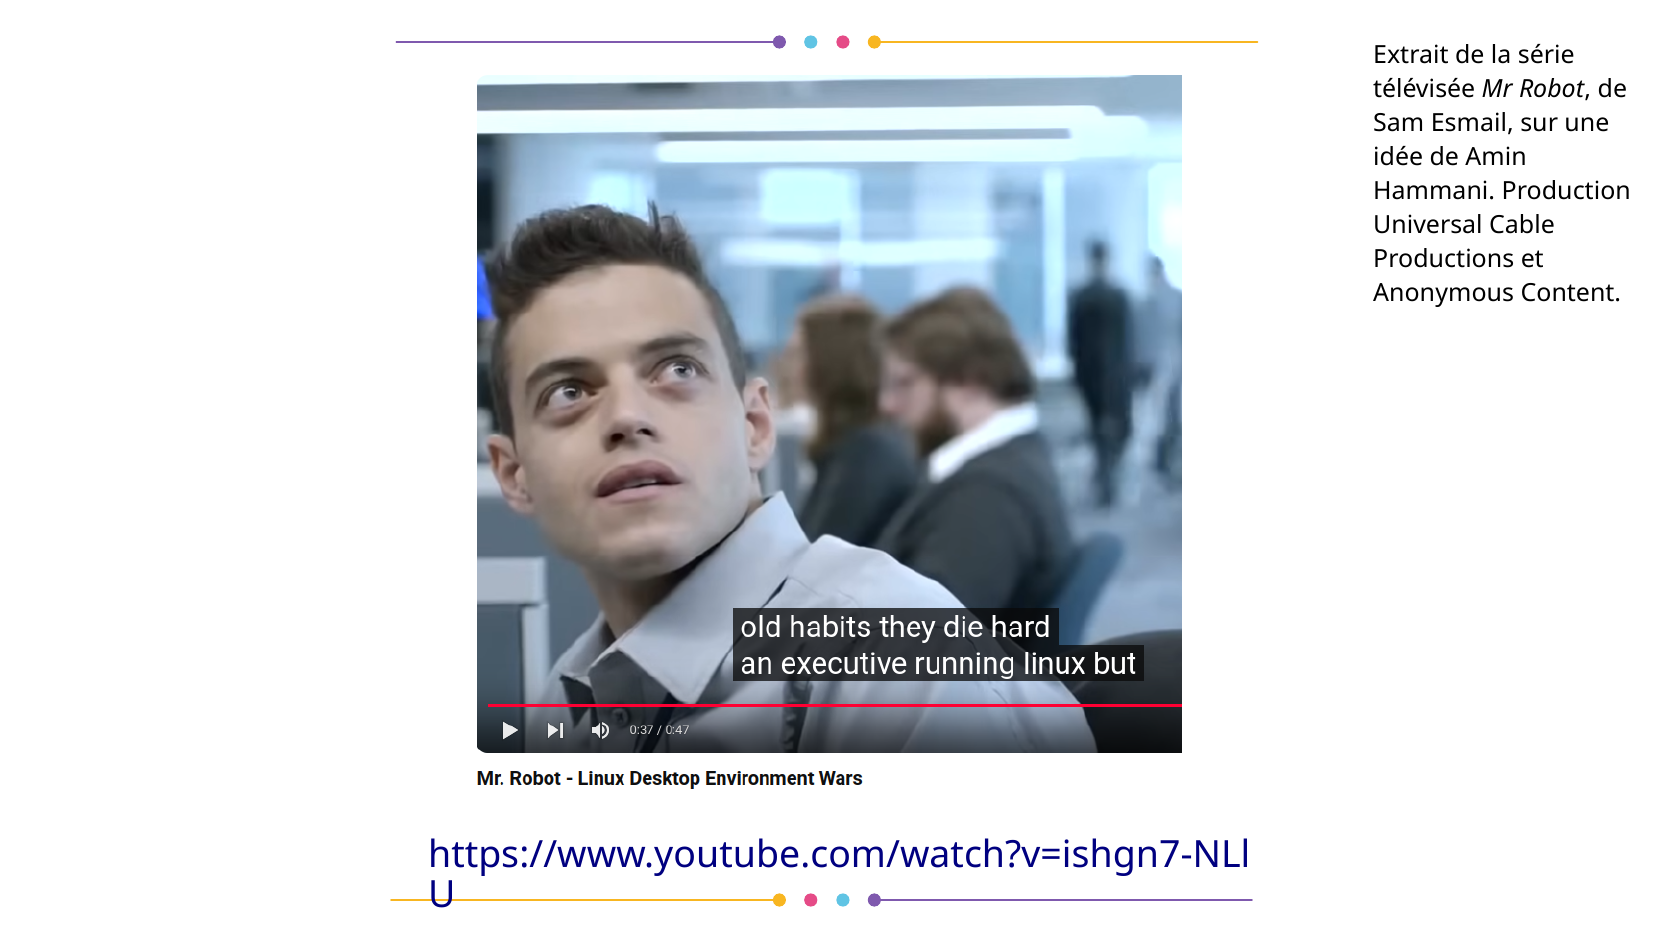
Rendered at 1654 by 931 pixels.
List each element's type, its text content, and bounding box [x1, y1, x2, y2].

text_box Extrait de la série télévisée Mr Robot, de Sam Esmail, sur une idée de Amin Hammani. Production Universal Cable Productions et Anonymous Content. [1358, 29, 1654, 317]
picture [477, 72, 1182, 798]
text_box https://www.youtube.com/watch?v=ishgn7-NLlU [413, 819, 1293, 886]
